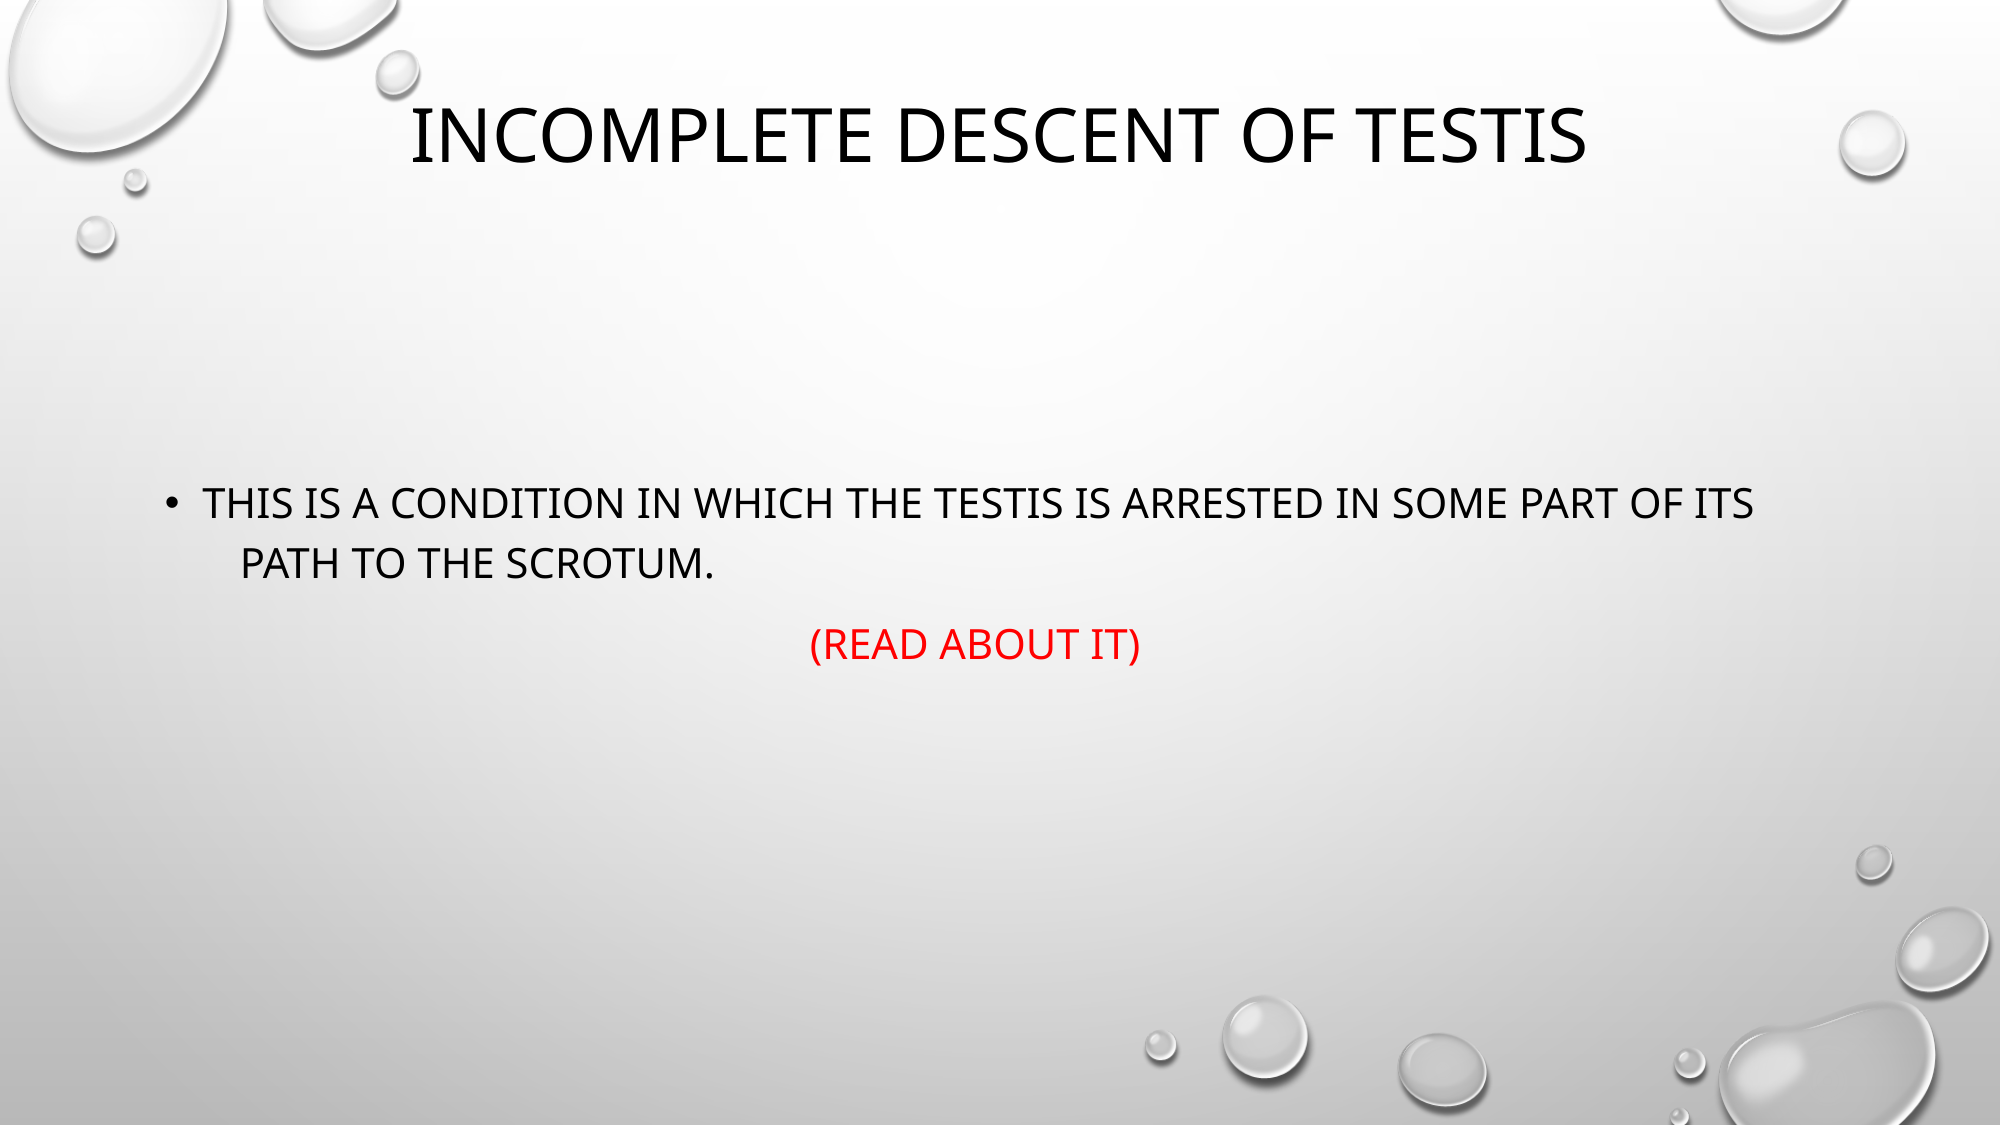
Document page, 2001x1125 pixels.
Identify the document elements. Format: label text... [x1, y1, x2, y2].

list This is a condition in which the testis is arrested in some part of its path to the scrotum. (READ ABOUT IT) [149, 388, 1850, 950]
title Incomplete Descent OF testis [0, 0, 2000, 277]
